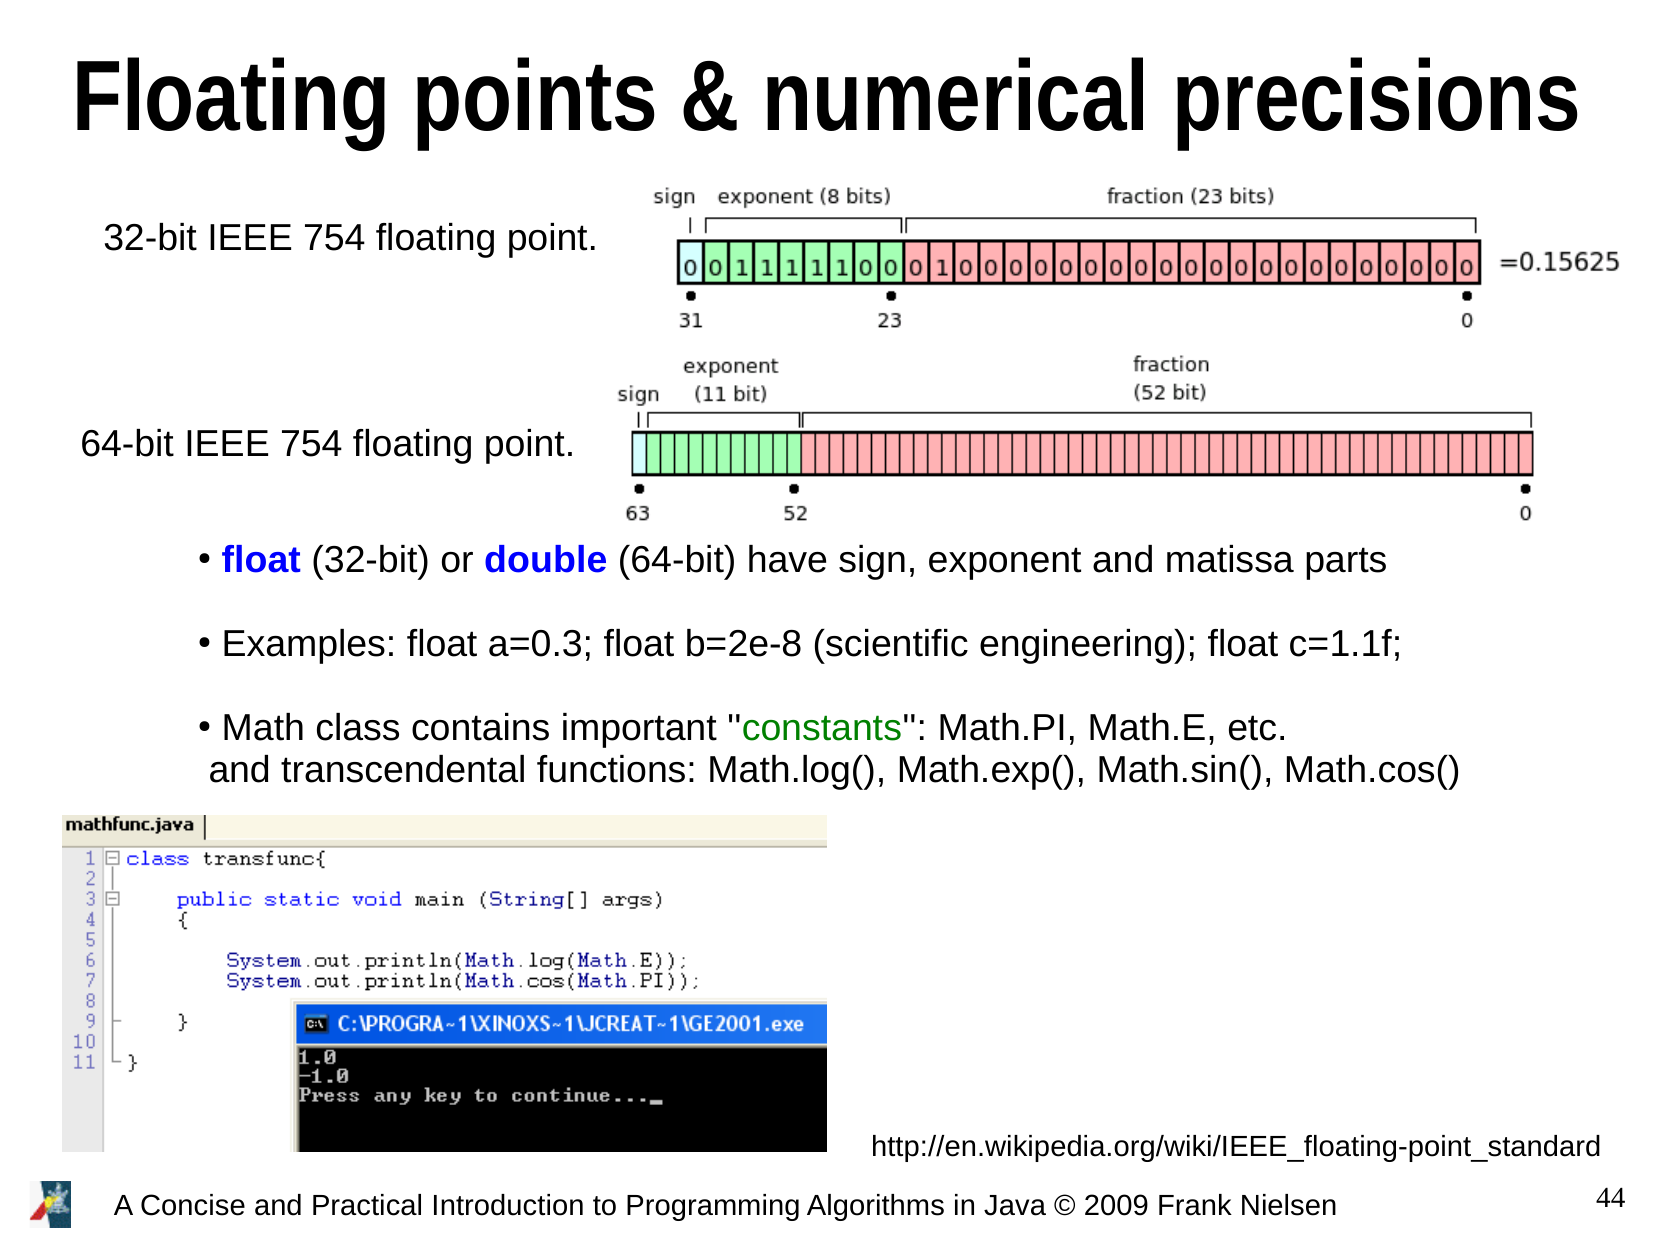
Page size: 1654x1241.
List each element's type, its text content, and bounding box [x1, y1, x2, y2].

text_box float (32-bit) or double (64-bit) have sign, exponent and matissa parts Examples: float a=0.3; float b=2e-8 (scientific engineering); float c=1.1f; Math class contains important ''constants'': Math.PI, Math.E, etc. and transcendental functions: Math.log(), Math.exp(), Math.sin(), Math.cos() [183, 531, 1477, 800]
text_box http://en.wikipedia.org/wiki/IEEE_floating-point_standard [856, 1122, 1654, 1179]
picture [599, 348, 1565, 544]
text_box Floating points & numerical precisions [29, 29, 1625, 279]
picture [649, 169, 1627, 337]
text_box 32-bit IEEE 754 floating point. [88, 208, 614, 266]
picture [62, 815, 827, 1152]
text_box 64-bit IEEE 754 floating point. [65, 415, 591, 473]
picture [29, 1181, 71, 1228]
